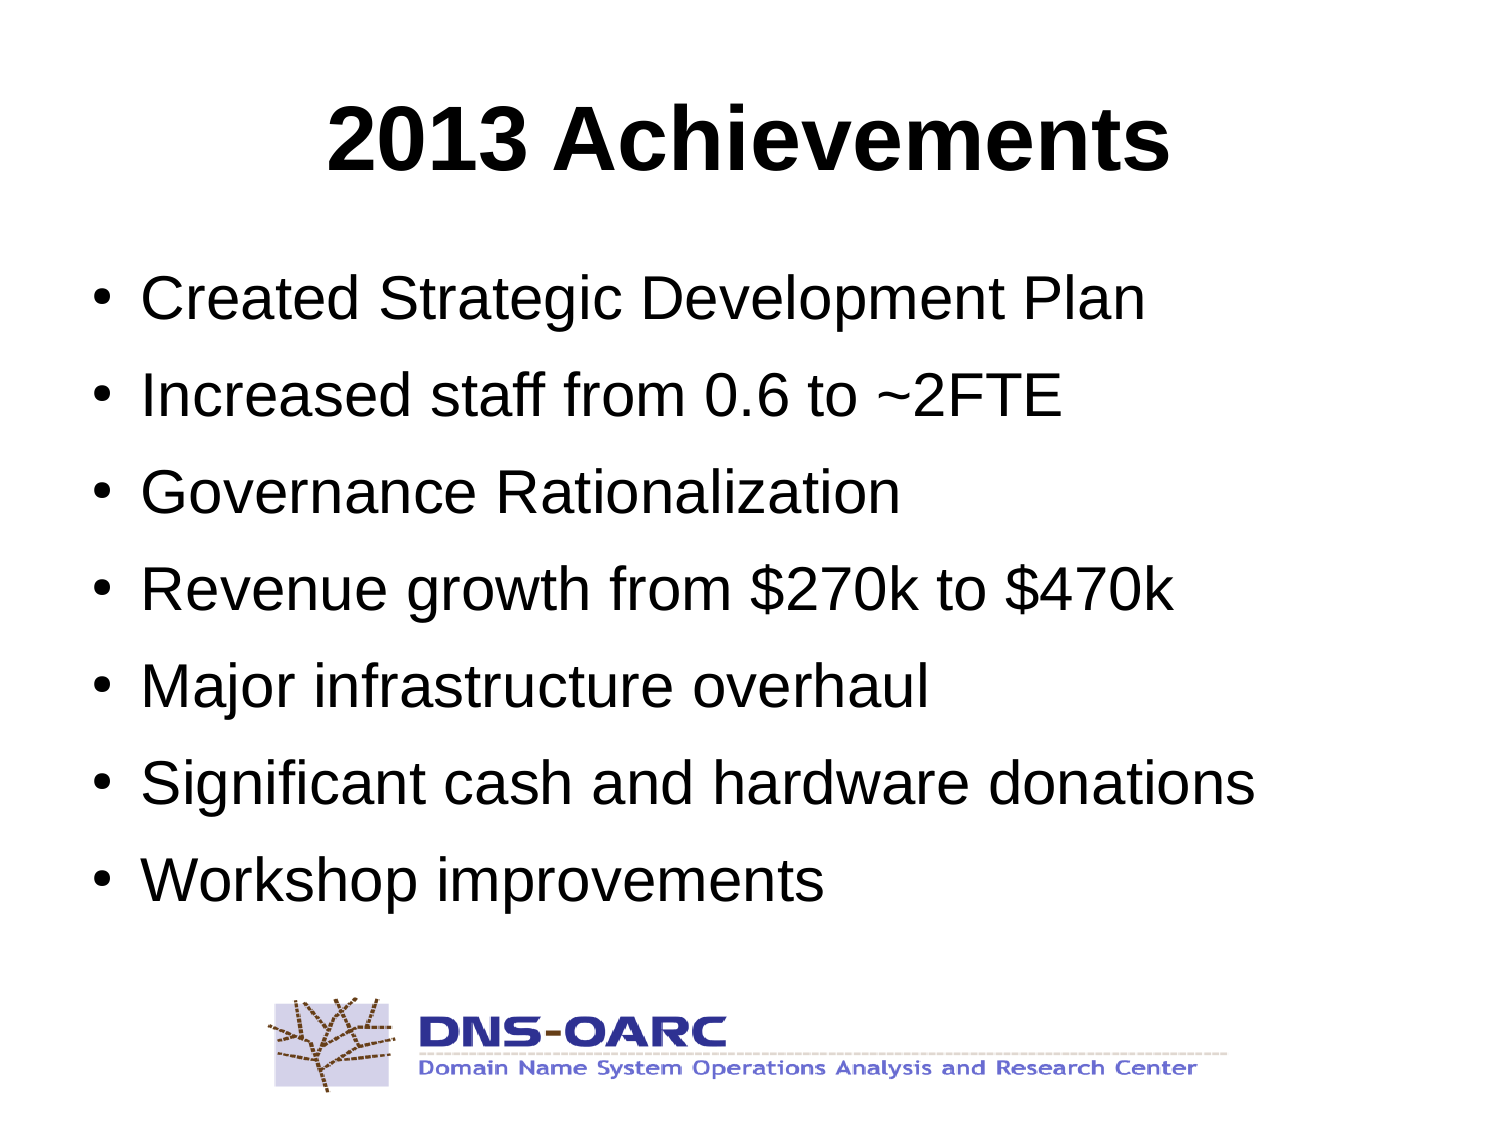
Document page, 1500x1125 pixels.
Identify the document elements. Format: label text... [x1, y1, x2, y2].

picture [214, 991, 1259, 1099]
list Created Strategic Development Plan Increased staff from 0.6 to ~2FTE Governance Rationalization Revenue growth from $270k to $470k Major infrastructure overhaul Significant cash and hardware donations Workshop improvements [75, 263, 1425, 916]
title 2013 Achievements [75, 44, 1425, 233]
